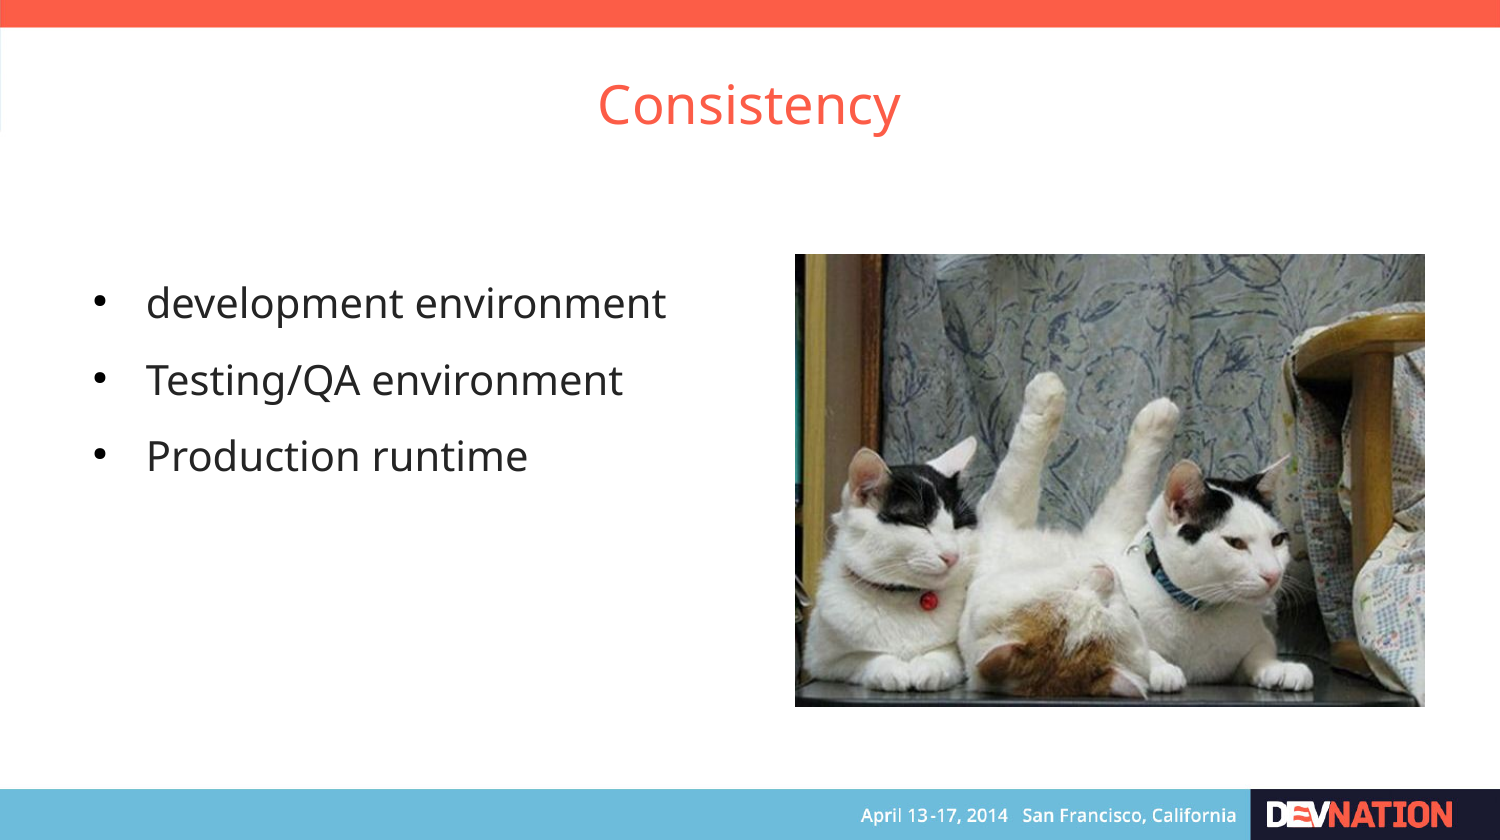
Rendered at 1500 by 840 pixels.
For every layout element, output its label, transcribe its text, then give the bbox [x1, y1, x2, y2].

picture [0, 0, 1500, 840]
list development environment Testing/QA environment Production runtime [74, 196, 1425, 751]
title Consistency [74, 33, 1425, 174]
